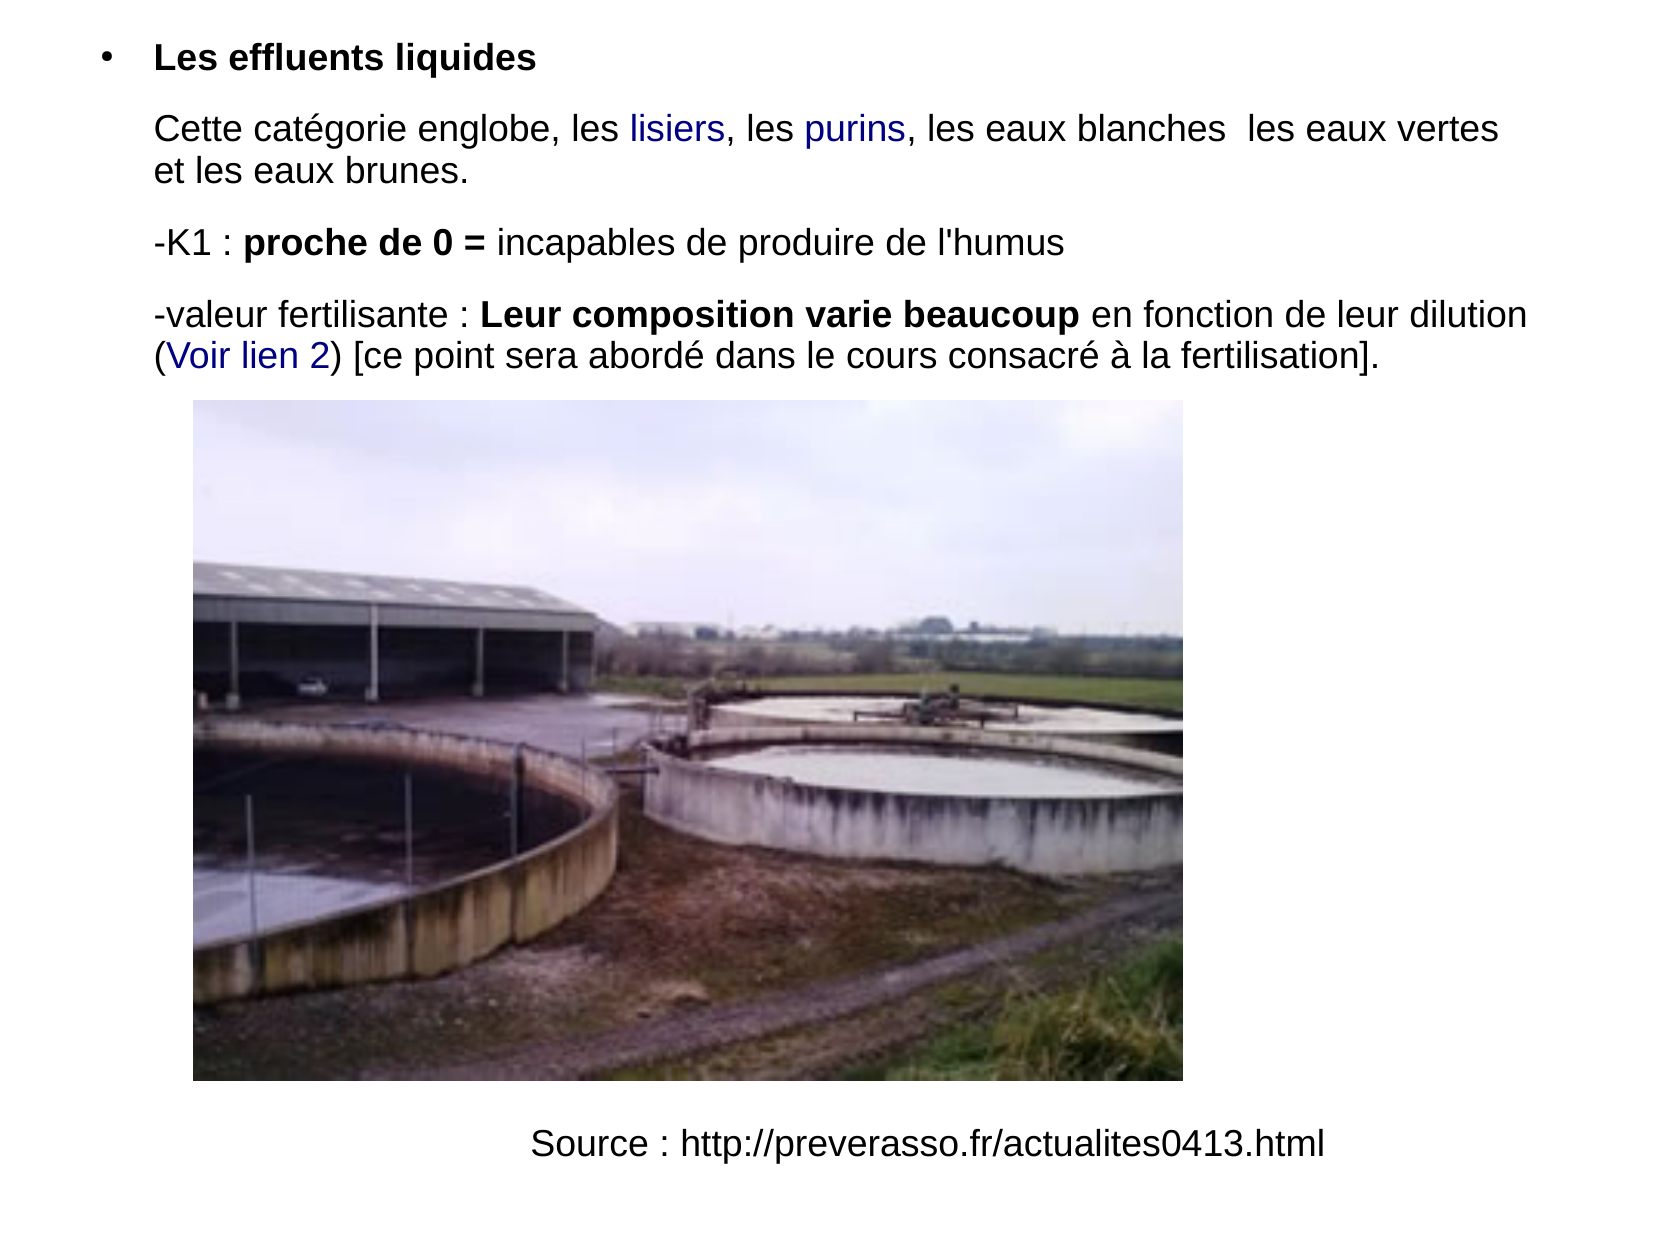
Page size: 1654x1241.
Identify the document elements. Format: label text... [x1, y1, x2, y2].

picture [193, 400, 1183, 1081]
text_box Source : http://preverasso.fr/actualites0413.html [515, 1115, 1487, 1173]
list Les effluents liquides Cette catégorie englobe, les lisiers, les purins, les eaux blanches les eaux vertes et les eaux brunes. -K1 : proche de 0 = incapables de produire de l'humus -valeur fertilisante : Leur composition varie beaucoup en fonction de leur dilution (Voir lien 2) [ce point sera abordé dans le cours consacré à la fertilisation]. [82, 36, 1538, 1010]
